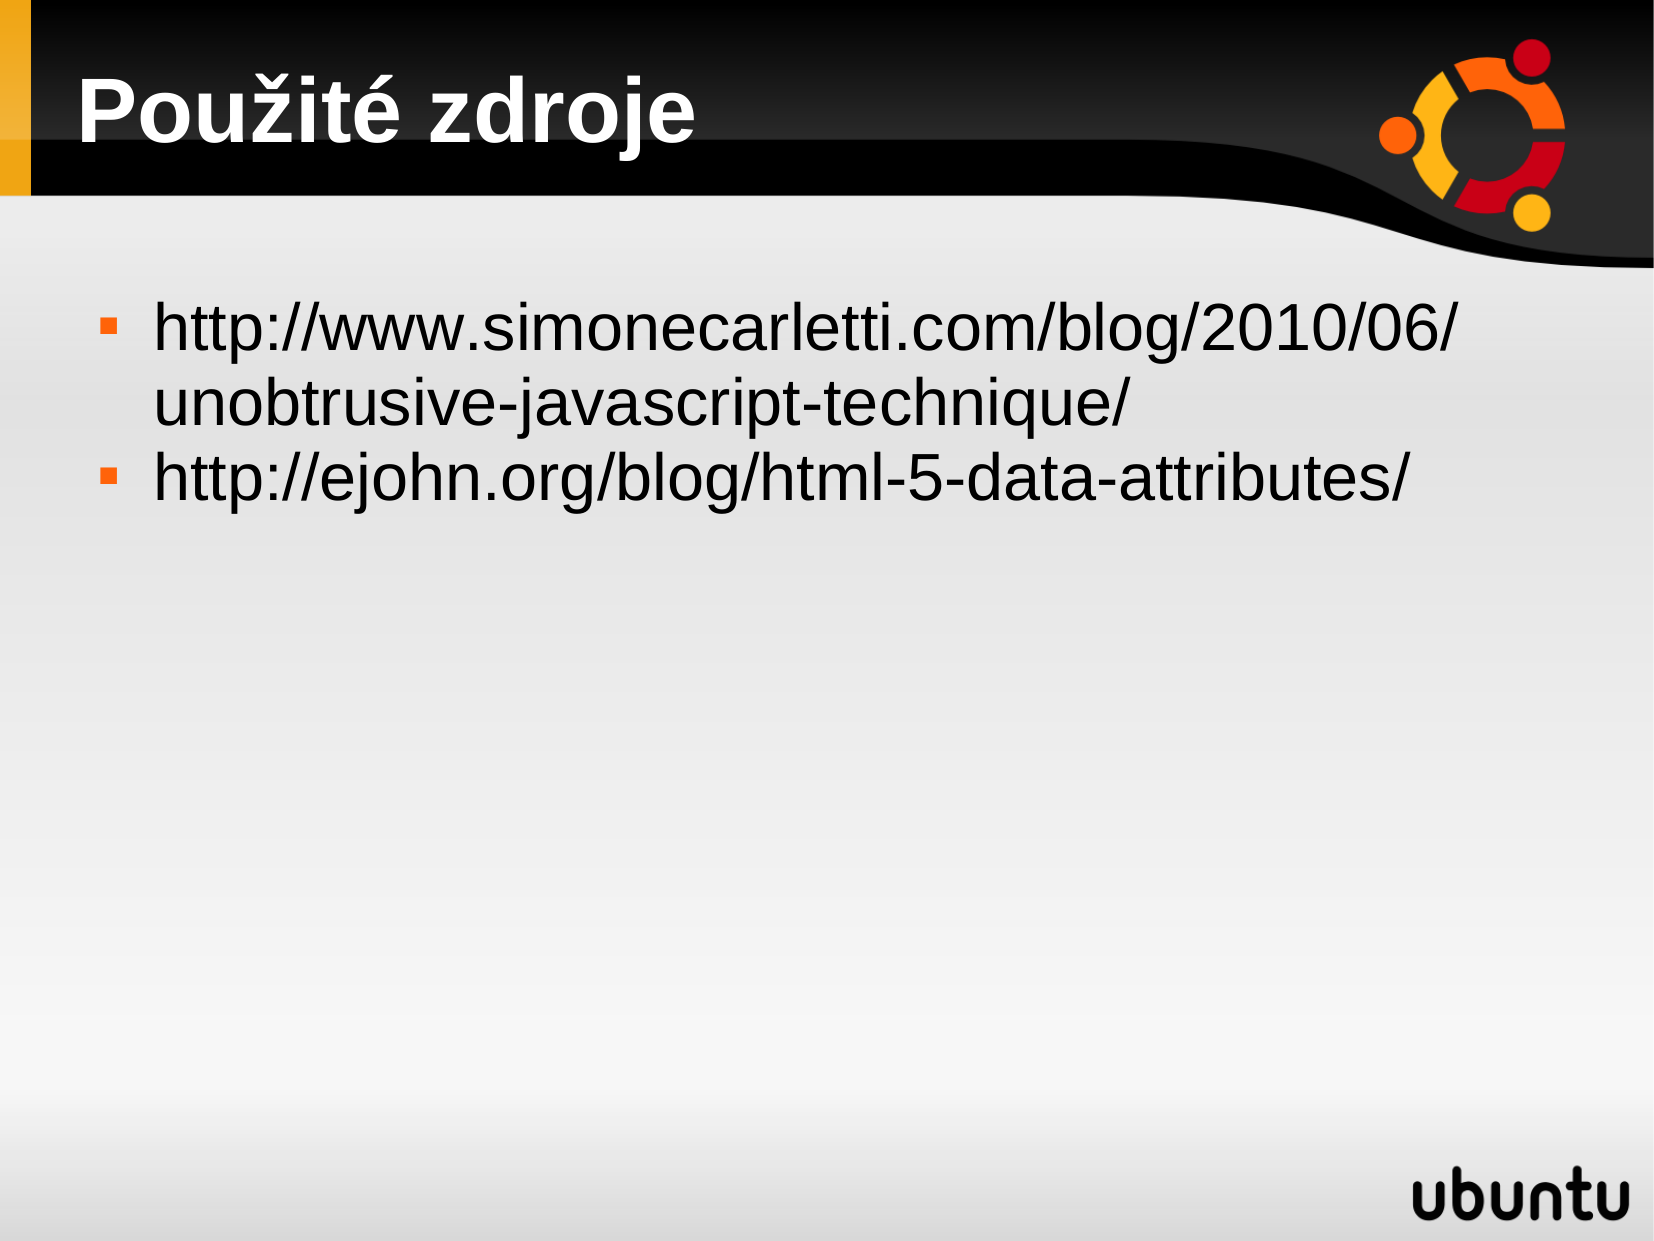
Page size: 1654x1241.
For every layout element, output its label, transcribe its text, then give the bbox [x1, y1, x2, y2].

title Použité zdroje [76, 14, 1565, 207]
list http://www.simonecarletti.com/blog/2010/06/unobtrusive-javascript-technique/ http://ejohn.org/blog/html-5-data-attributes/ [82, 290, 1571, 1094]
picture [0, 0, 1654, 1241]
